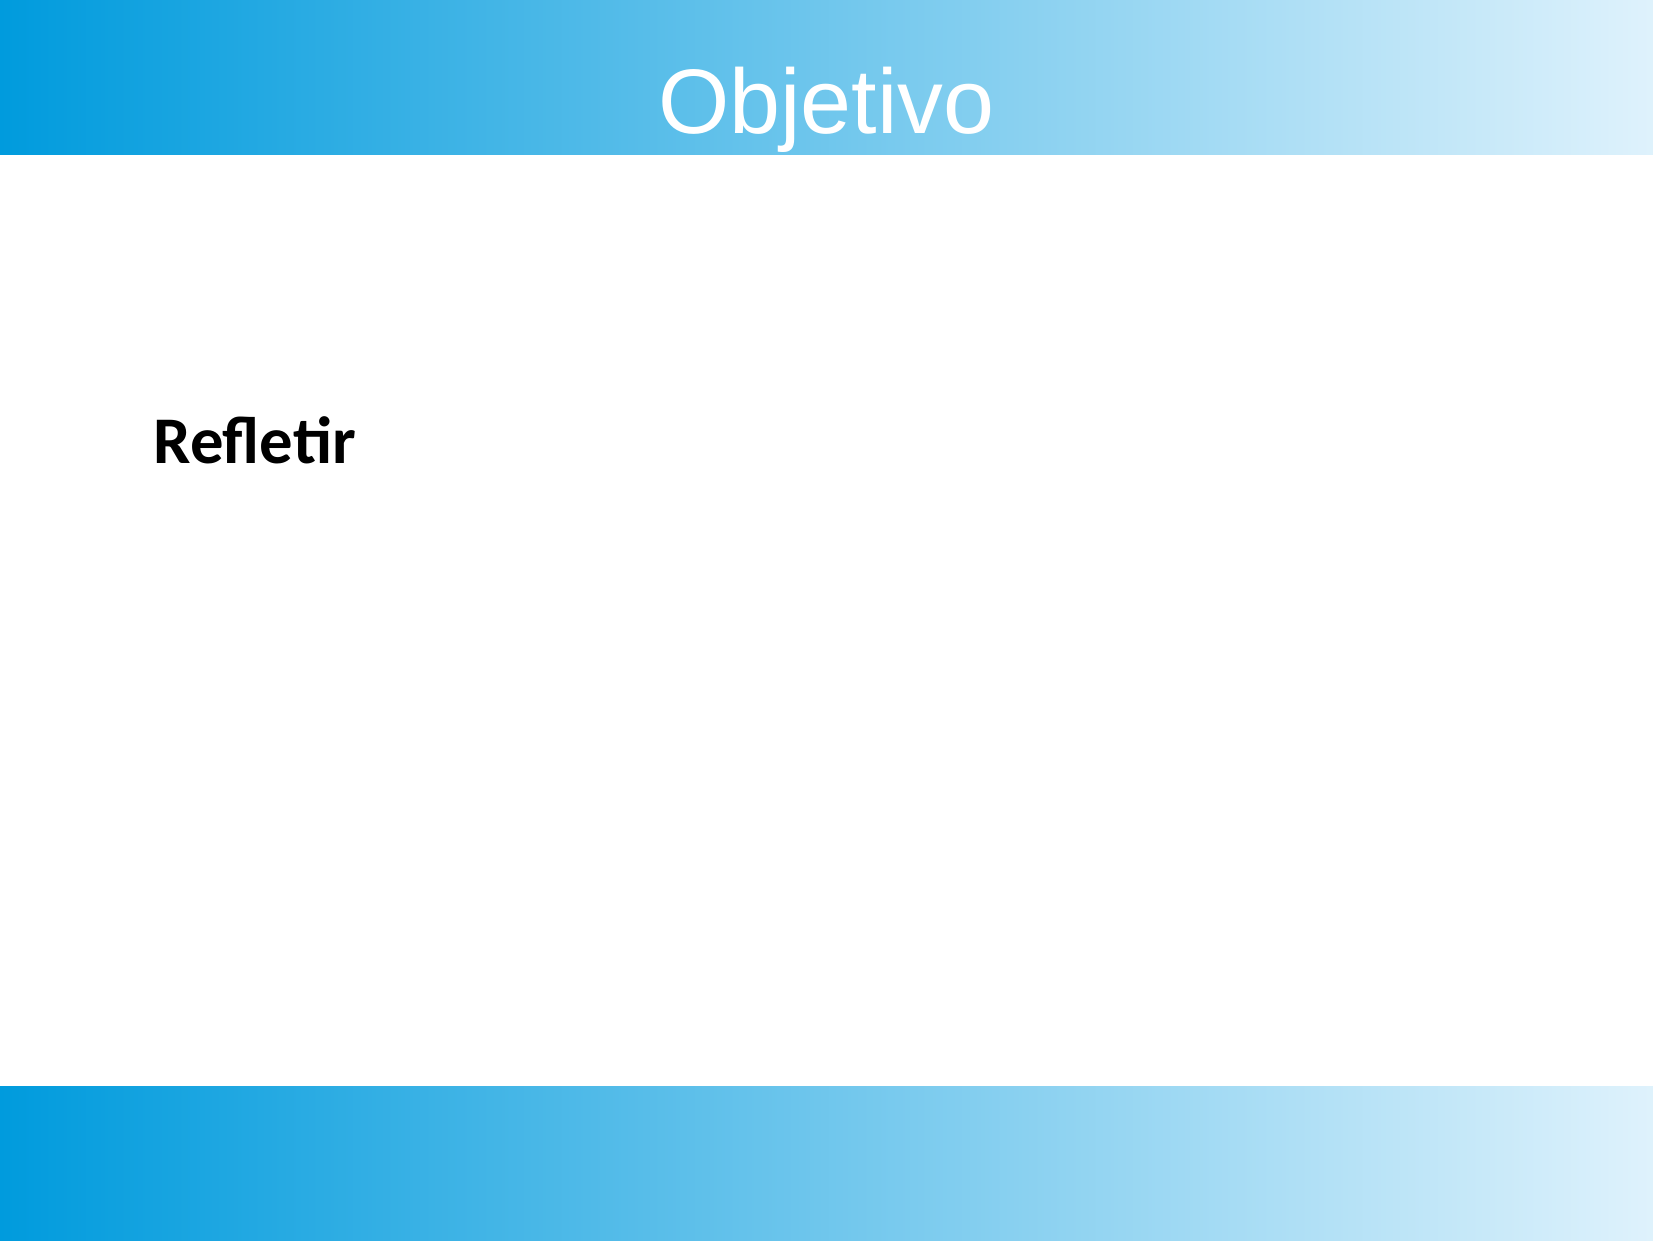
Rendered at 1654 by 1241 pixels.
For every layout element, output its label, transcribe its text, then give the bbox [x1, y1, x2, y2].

list Refletir [153, 413, 1501, 832]
title Objetivo [82, 49, 1571, 155]
